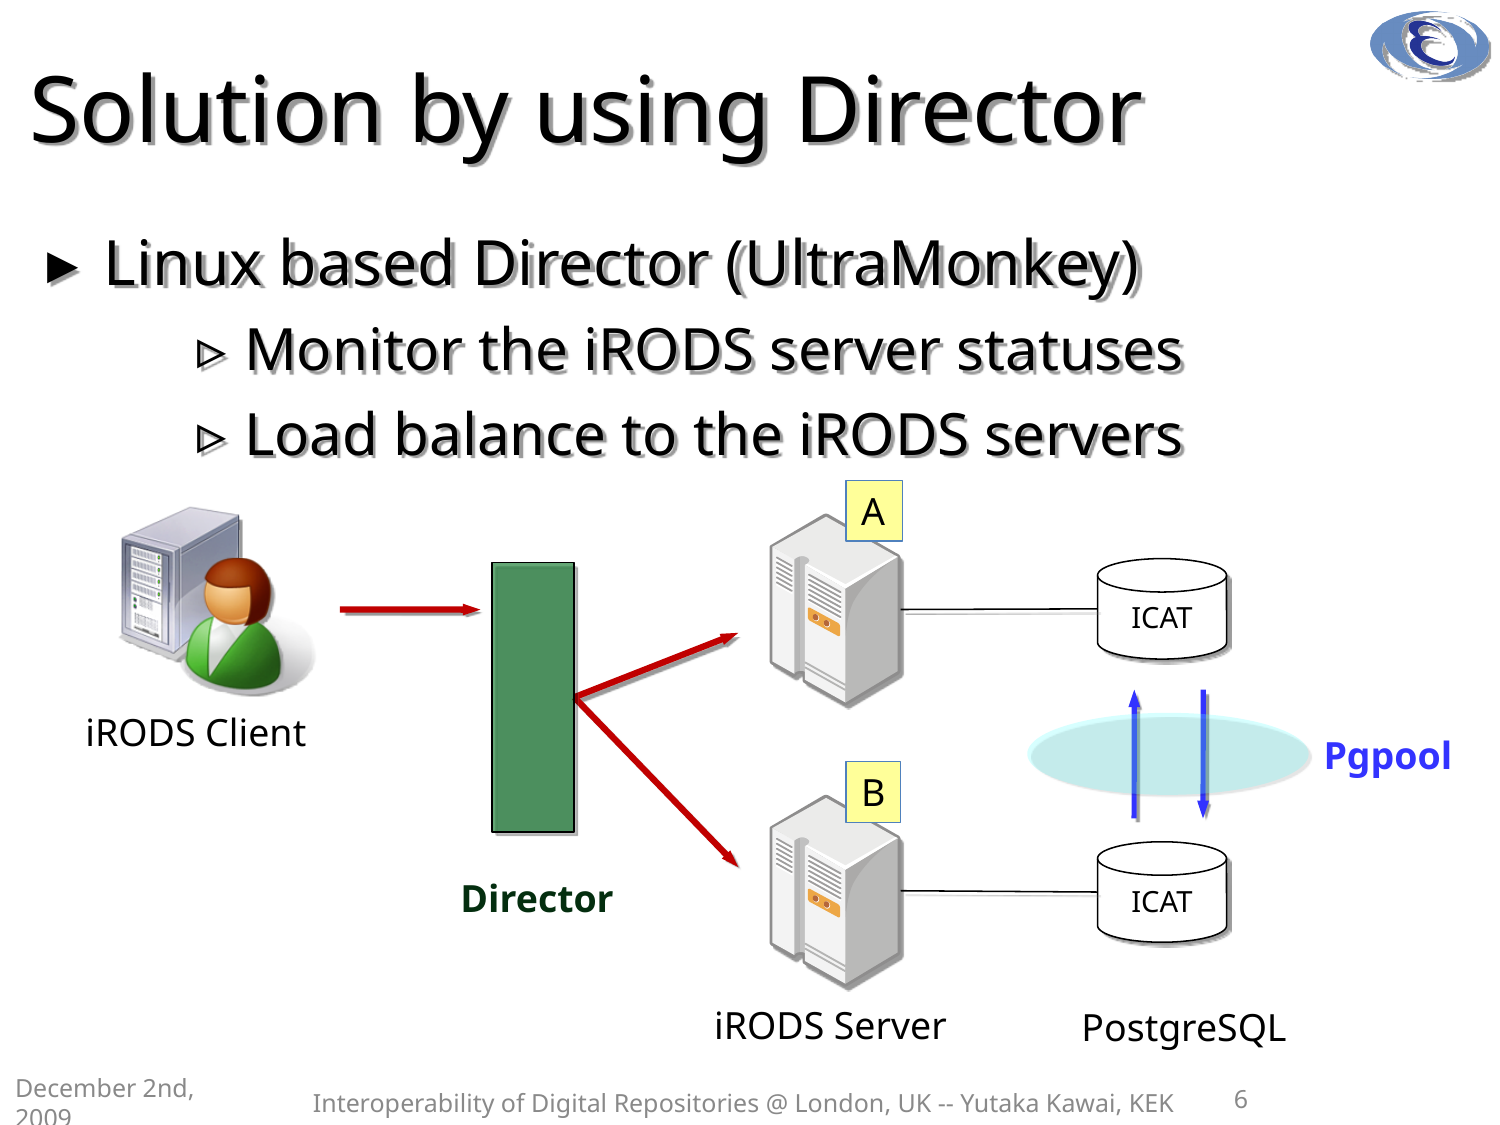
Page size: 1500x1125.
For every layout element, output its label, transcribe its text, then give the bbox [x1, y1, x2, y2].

text_box 6 [1218, 1065, 1500, 1125]
text_box PostgreSQL [1066, 996, 1305, 1057]
title Solution by using Director [0, 0, 1500, 210]
list Linux based Director (UltraMonkey) Monitor the iRODS server statuses Load balance to the iRODS servers [0, 210, 1500, 1065]
text_box [1027, 712, 1308, 795]
text_box A [846, 480, 903, 542]
text_box ICAT [1097, 841, 1227, 943]
text_box Director [445, 867, 624, 928]
text_box iRODS Client [70, 701, 334, 762]
text_box Interoperability of Digital Repositories @ London, UK -- Yutaka Kawai, KEK [269, 1065, 1218, 1125]
text_box iRODS Server [699, 994, 969, 1055]
text_box [492, 563, 574, 832]
picture [769, 794, 901, 987]
text_box ICAT [1097, 558, 1227, 660]
text_box Pgpool [1308, 724, 1465, 786]
picture [769, 513, 901, 706]
picture [117, 501, 317, 701]
text_box December 2nd, 2009 [0, 1065, 269, 1125]
text_box B [846, 761, 899, 823]
